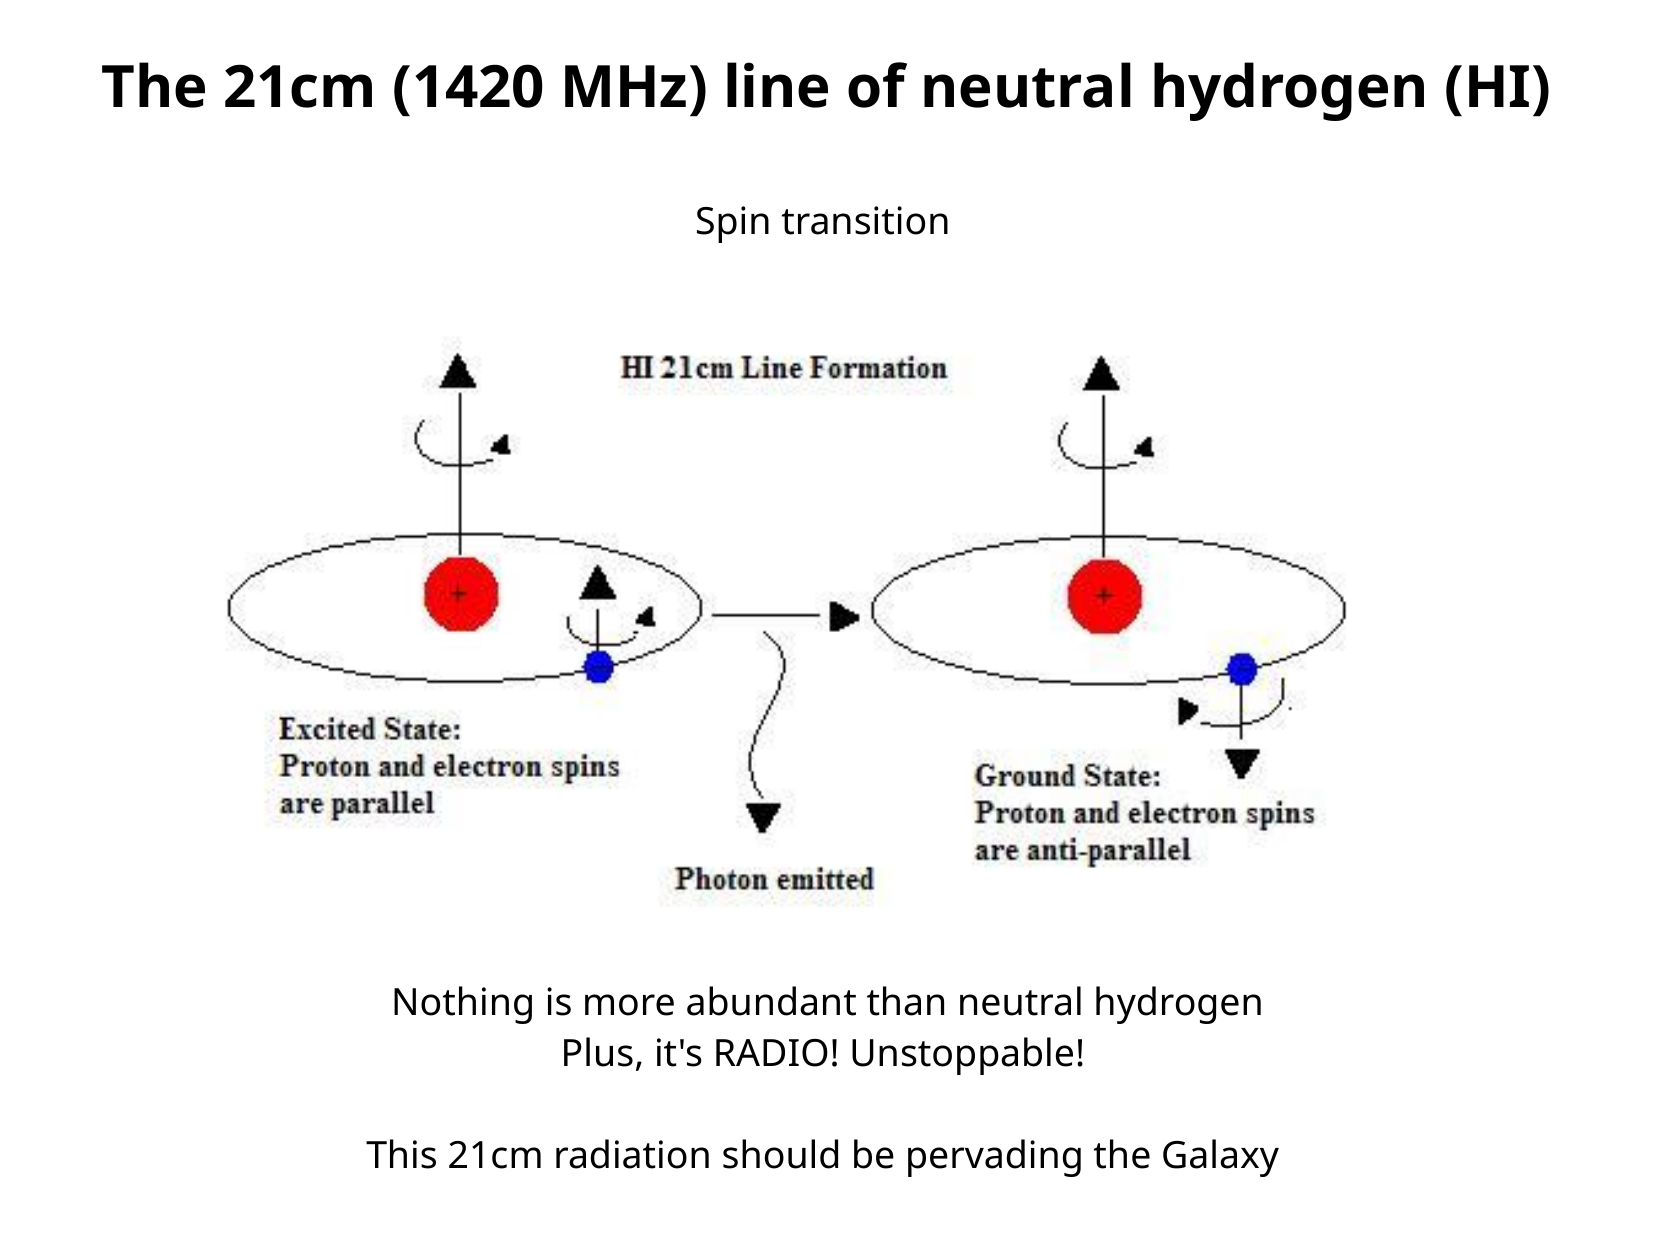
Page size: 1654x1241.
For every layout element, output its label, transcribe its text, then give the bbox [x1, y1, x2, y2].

text_box Nothing is more abundant than neutral hydrogen Plus, it's RADIO! Unstoppable! This 21cm radiation should be pervading the Galaxy [3, 968, 1653, 1193]
picture [187, 278, 1388, 954]
text_box The 21cm (1420 MHz) line of neutral hydrogen (HI) [0, 37, 1653, 134]
text_box Spin transition [3, 187, 1653, 255]
